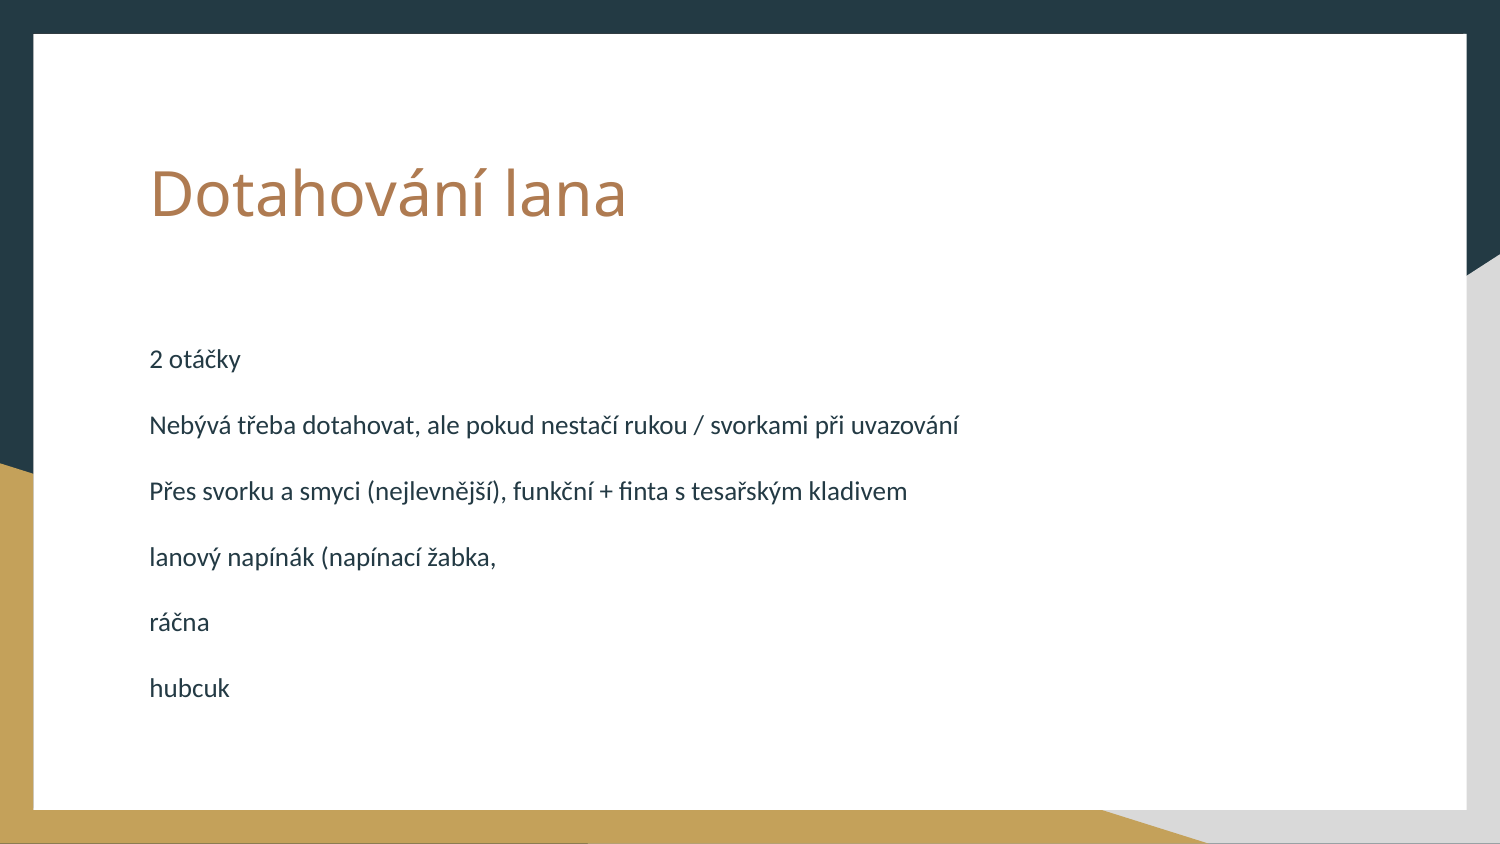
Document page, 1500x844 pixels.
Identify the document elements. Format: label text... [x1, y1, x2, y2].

list 2 otáčky Nebývá třeba dotahovat, ale pokud nestačí rukou / svorkami při uvazování Přes svorku a smyci (nejlevnější), funkční + finta s tesařským kladivem lanový napínák (napínací žabka, ráčna hubcuk [134, 326, 1366, 729]
title Dotahování lana [134, 138, 1366, 296]
